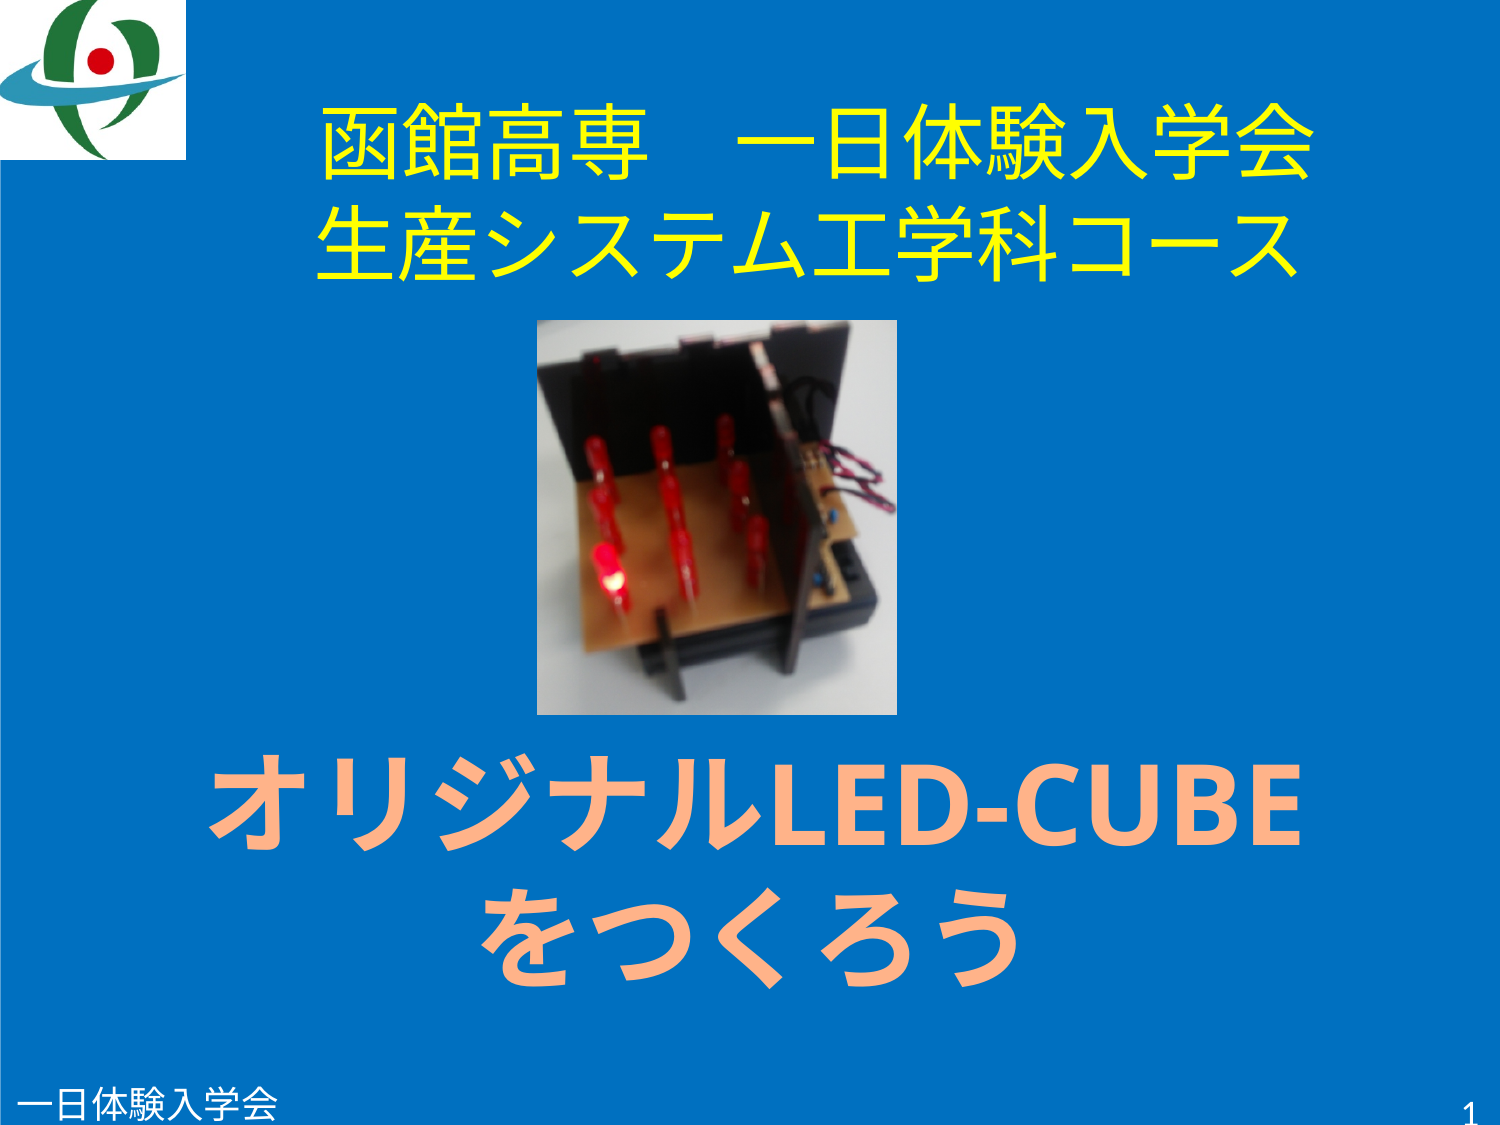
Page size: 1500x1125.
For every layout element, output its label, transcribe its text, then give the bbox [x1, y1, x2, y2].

picture [0, 0, 186, 160]
title 函館高専 一日体験入学会 生産システム工学科コース [88, 66, 1364, 308]
picture [537, 320, 897, 715]
text_box オリジナルLED-CUBE をつくろう [187, 725, 1322, 1011]
